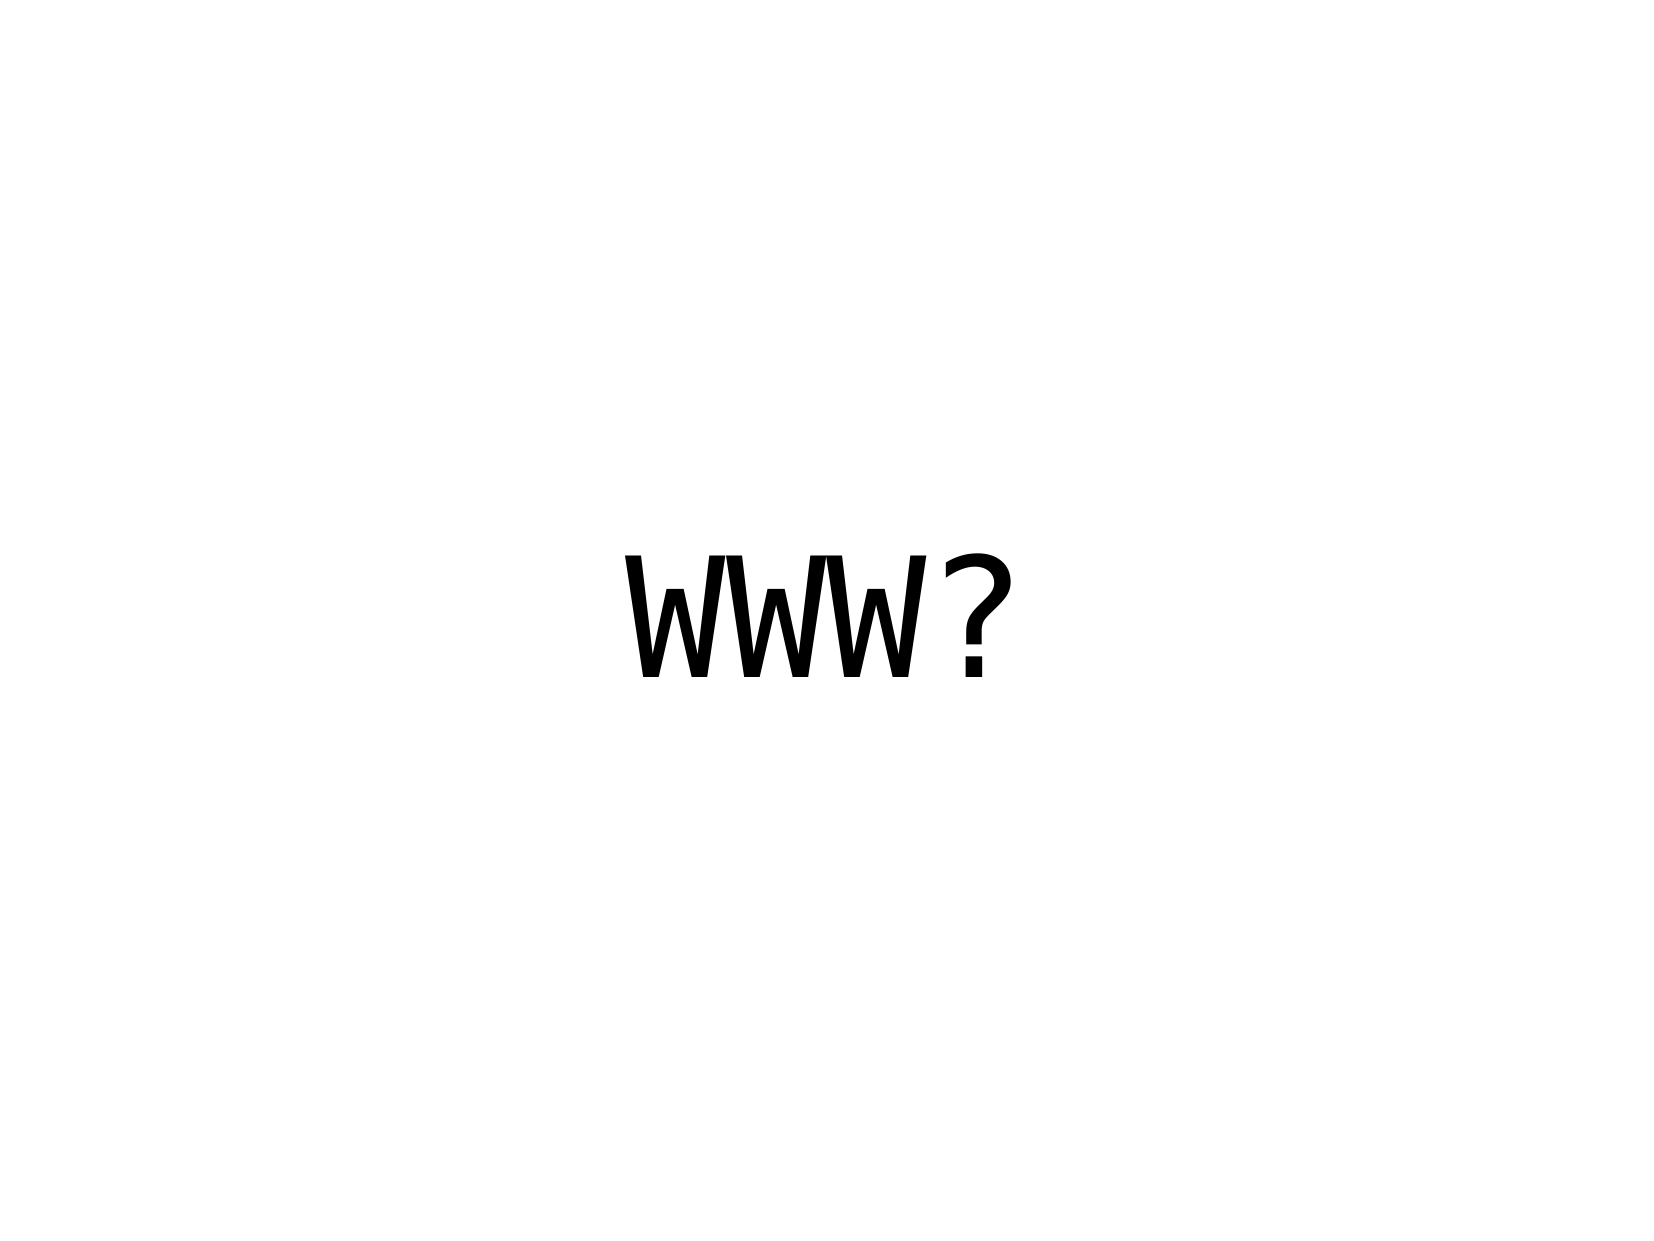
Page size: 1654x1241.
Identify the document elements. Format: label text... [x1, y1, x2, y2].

title WWW? [82, 523, 1571, 718]
